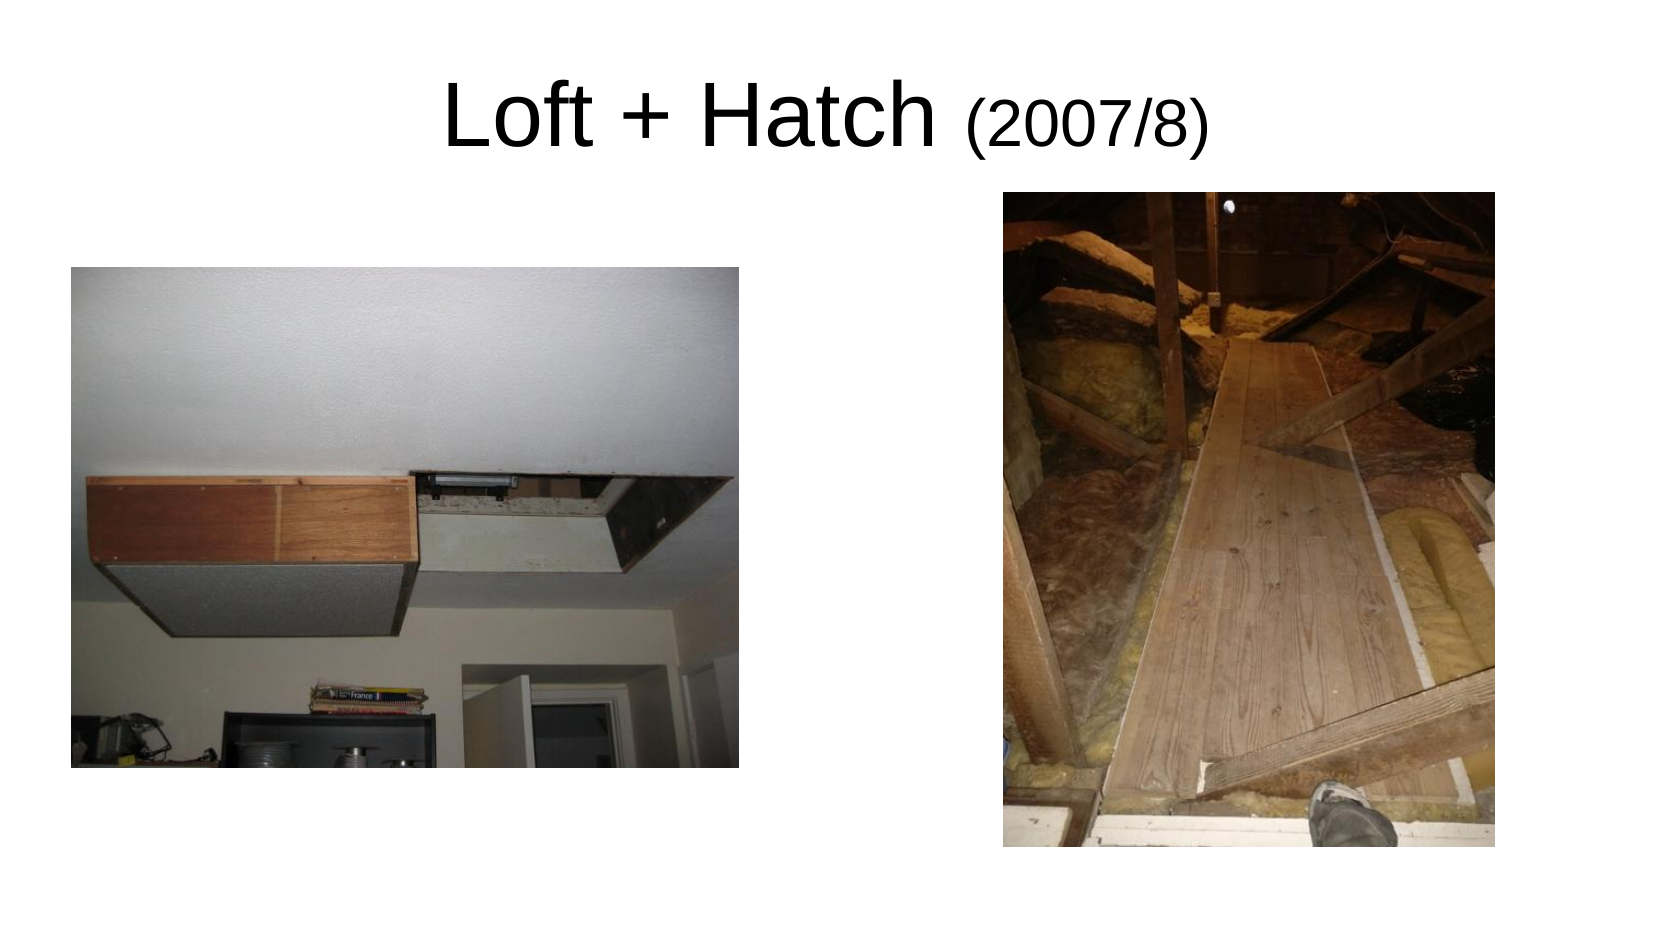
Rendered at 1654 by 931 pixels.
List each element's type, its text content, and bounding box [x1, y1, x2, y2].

title Loft + Hatch (2007/8) [82, 37, 1571, 193]
picture [1003, 192, 1495, 847]
picture [71, 267, 739, 768]
